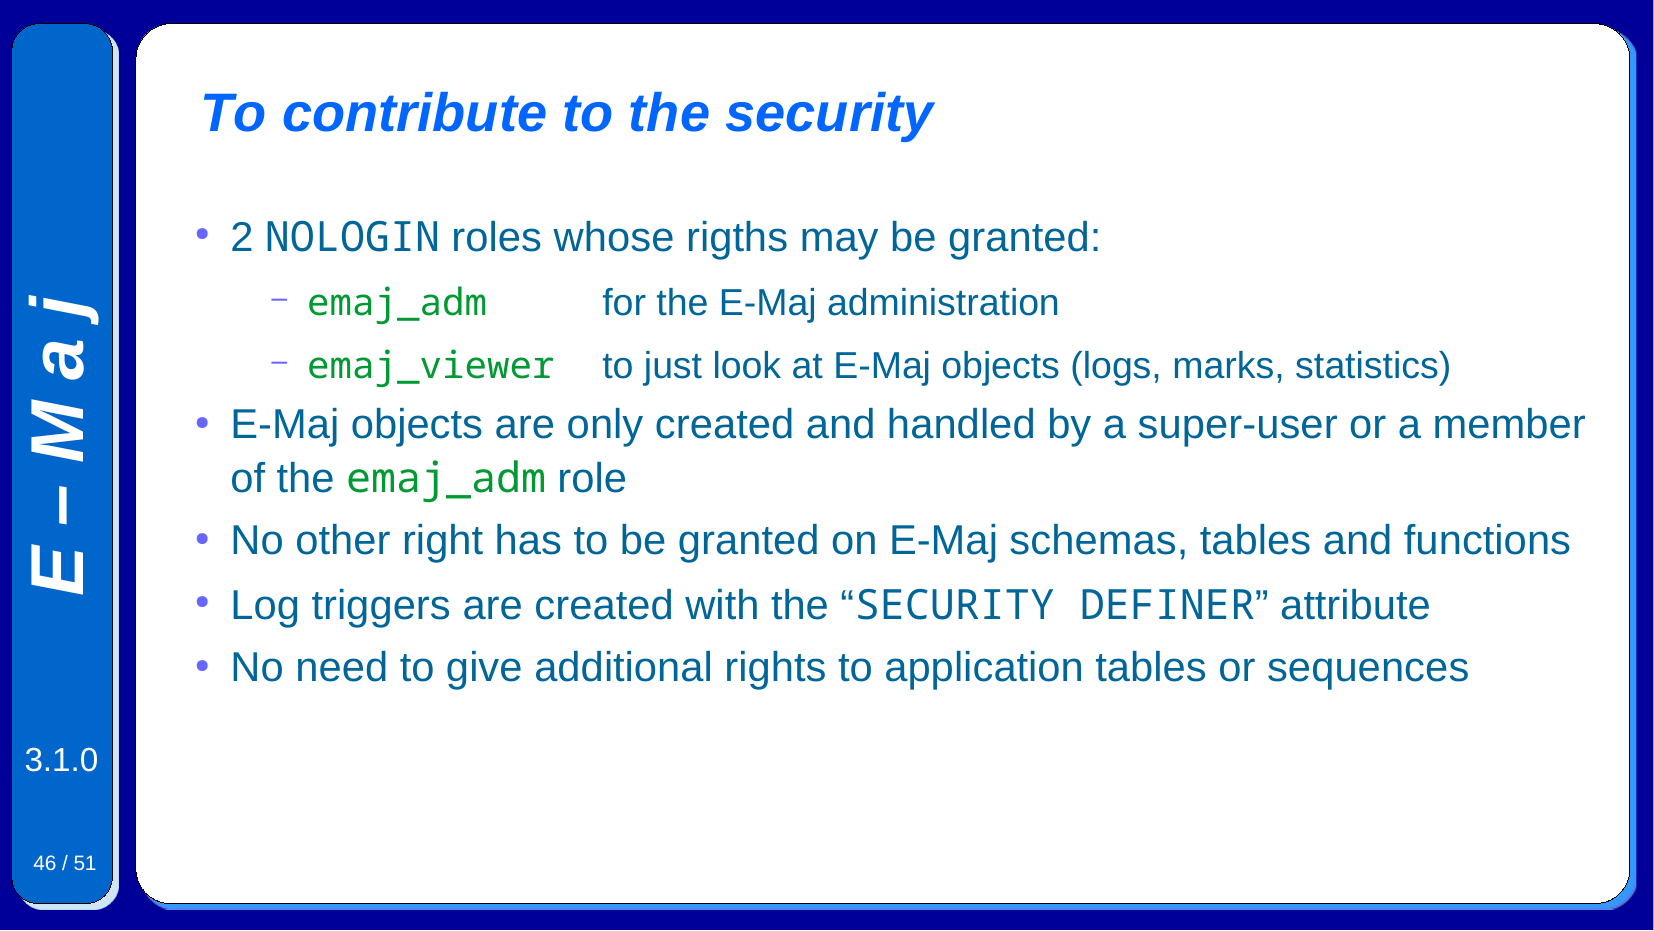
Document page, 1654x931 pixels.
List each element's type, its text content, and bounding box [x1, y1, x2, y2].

list 2 NOLOGIN roles whose rigths may be granted: emaj_adm for the E-Maj administration emaj_viewer to just look at E-Maj objects (logs, marks, statistics) E-Maj objects are only created and handled by a super-user or a member of the emaj_adm role No other right has to be granted on E-Maj schemas, tables and functions Log triggers are created with the “SECURITY DEFINER” attribute No need to give additional rights to application tables or sequences [177, 206, 1587, 827]
title To contribute to the security [200, 34, 1575, 191]
